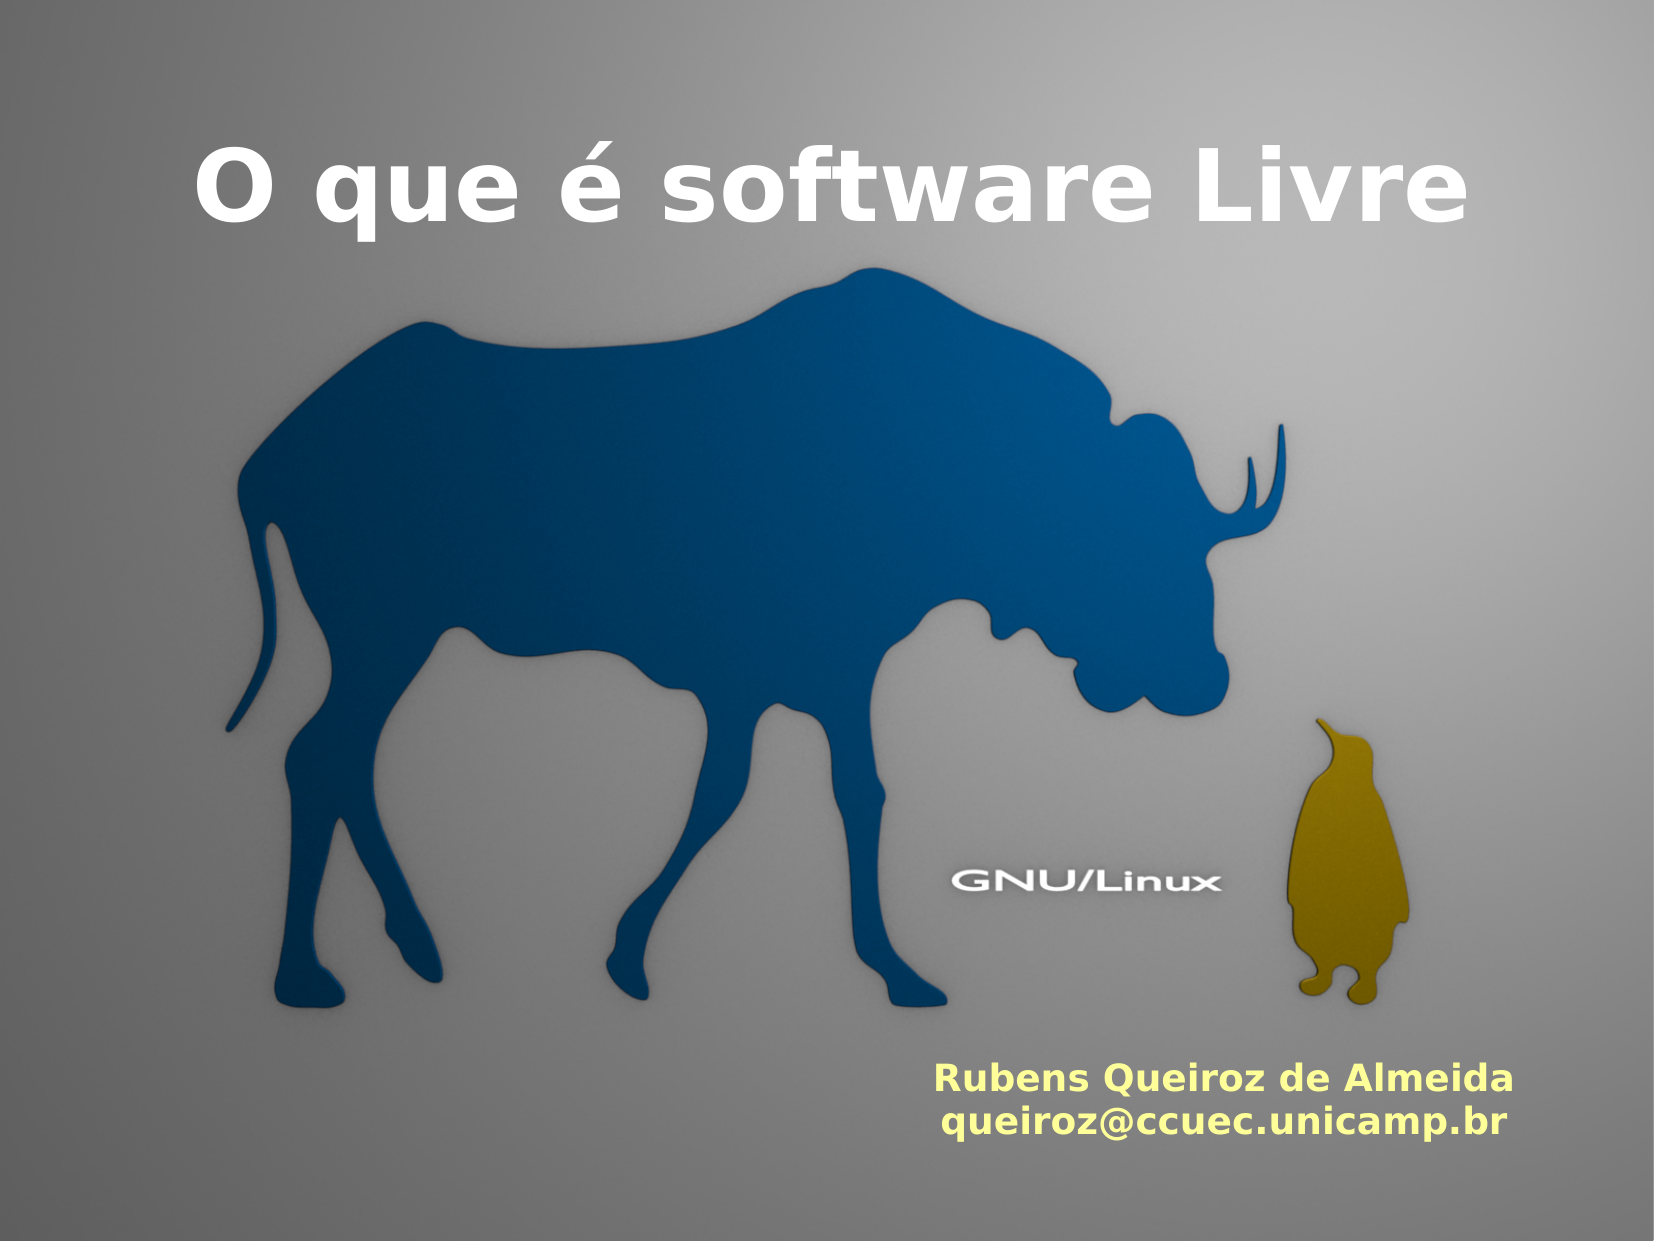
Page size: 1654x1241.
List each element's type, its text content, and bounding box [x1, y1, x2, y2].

picture [0, 0, 1654, 1241]
text_box O que é software Livre [192, 128, 1472, 1179]
text_box Rubens Queiroz de Almeida queiroz@ccuec.unicamp.br [932, 1056, 1516, 1157]
